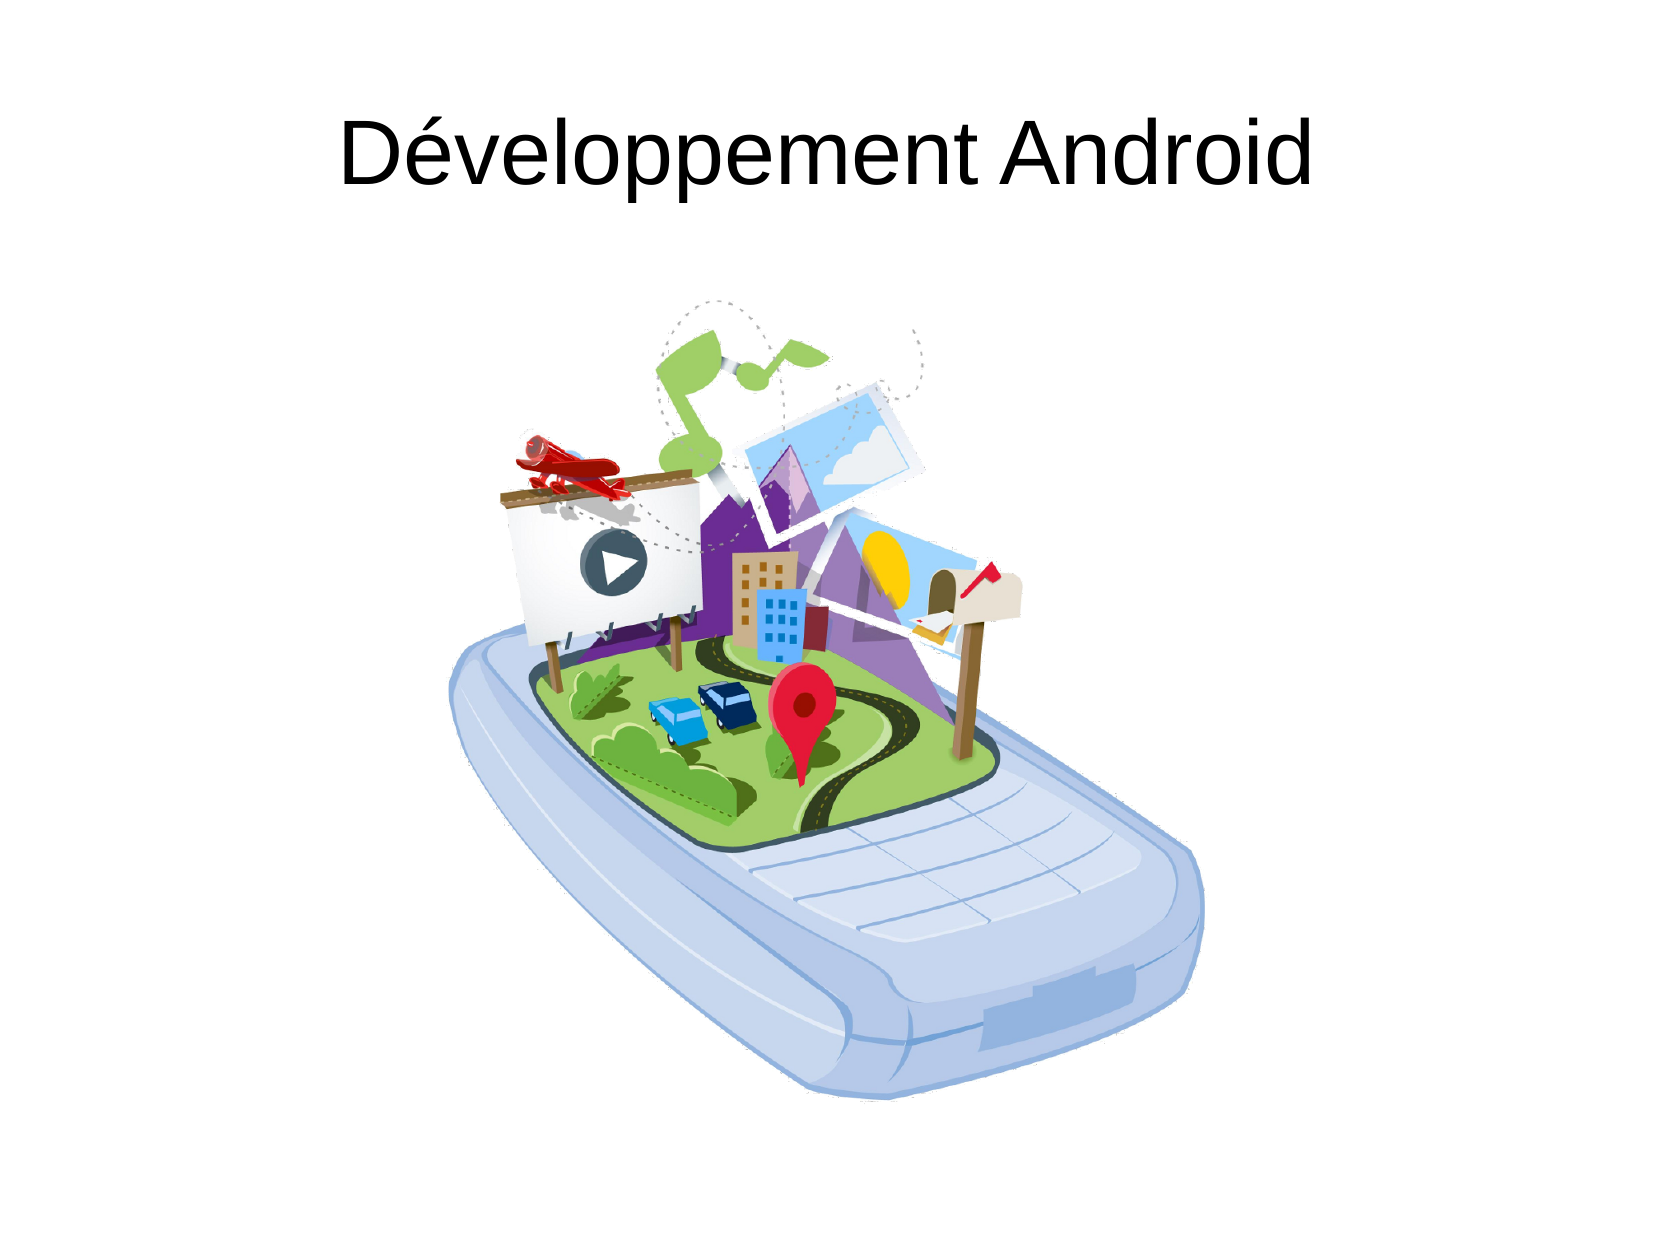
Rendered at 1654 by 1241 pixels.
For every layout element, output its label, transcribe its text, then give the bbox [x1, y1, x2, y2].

picture [417, 290, 1236, 1109]
title Développement Android [82, 49, 1571, 257]
